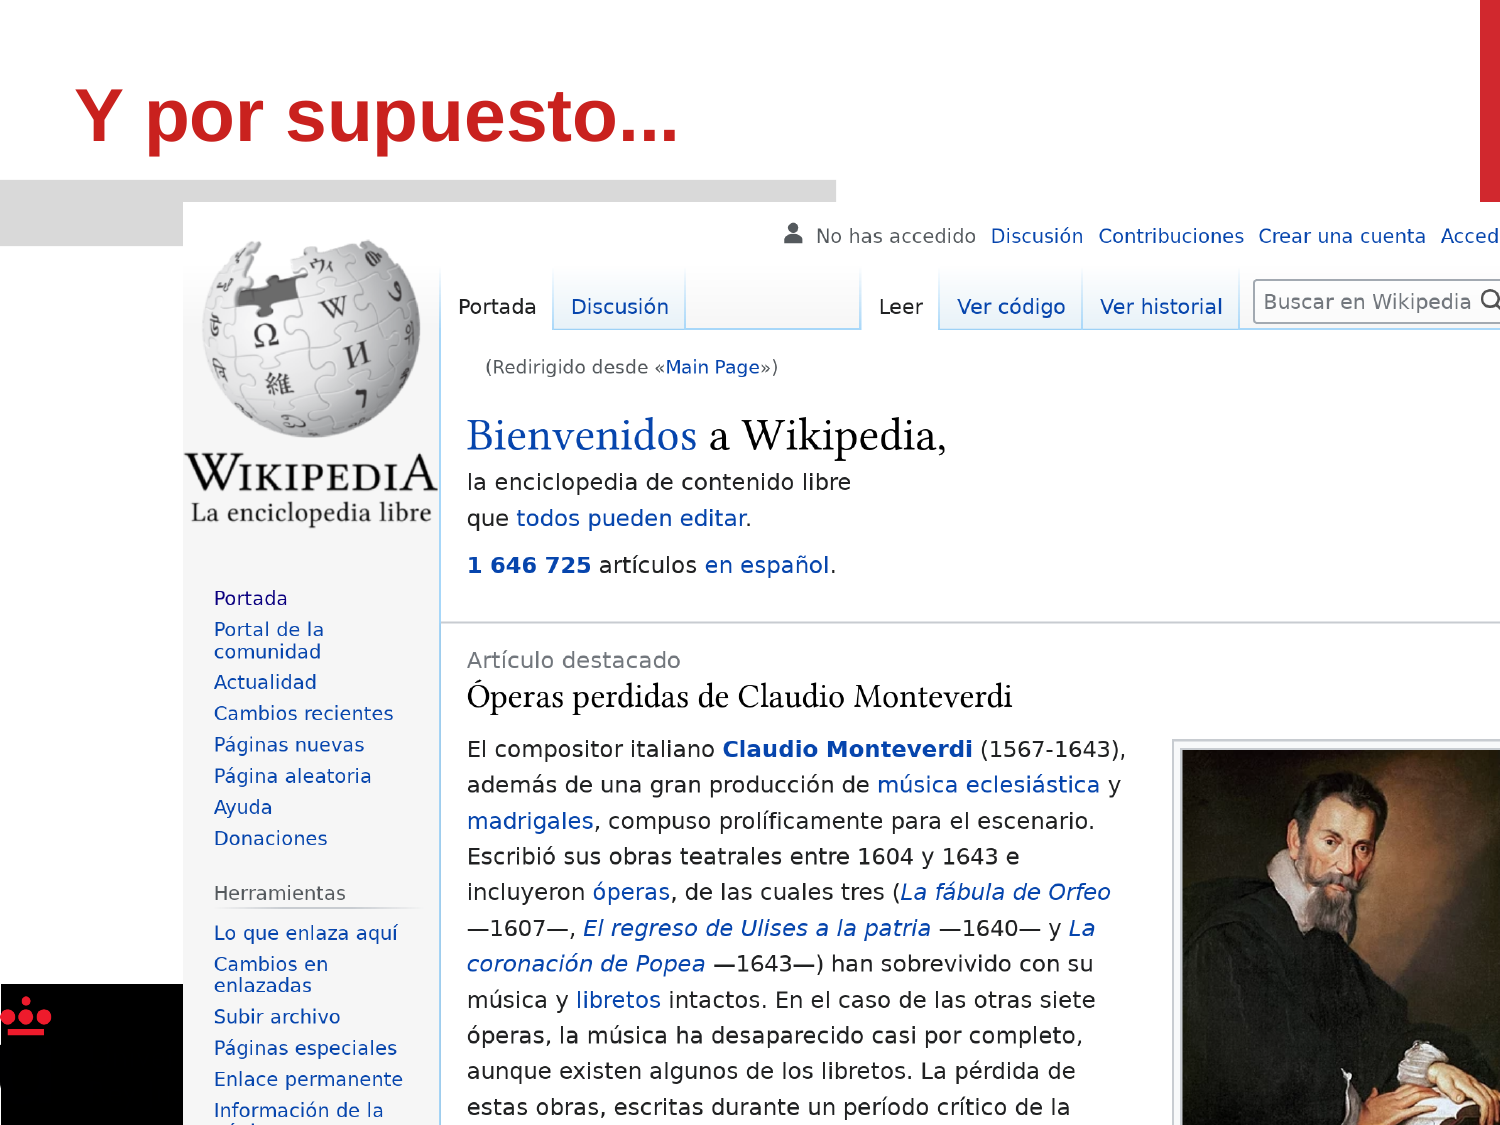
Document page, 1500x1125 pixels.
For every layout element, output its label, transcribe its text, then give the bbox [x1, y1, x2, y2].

text_box Y por supuesto... [60, 66, 991, 249]
picture [183, 202, 1500, 1125]
title [75, 15, 1425, 172]
